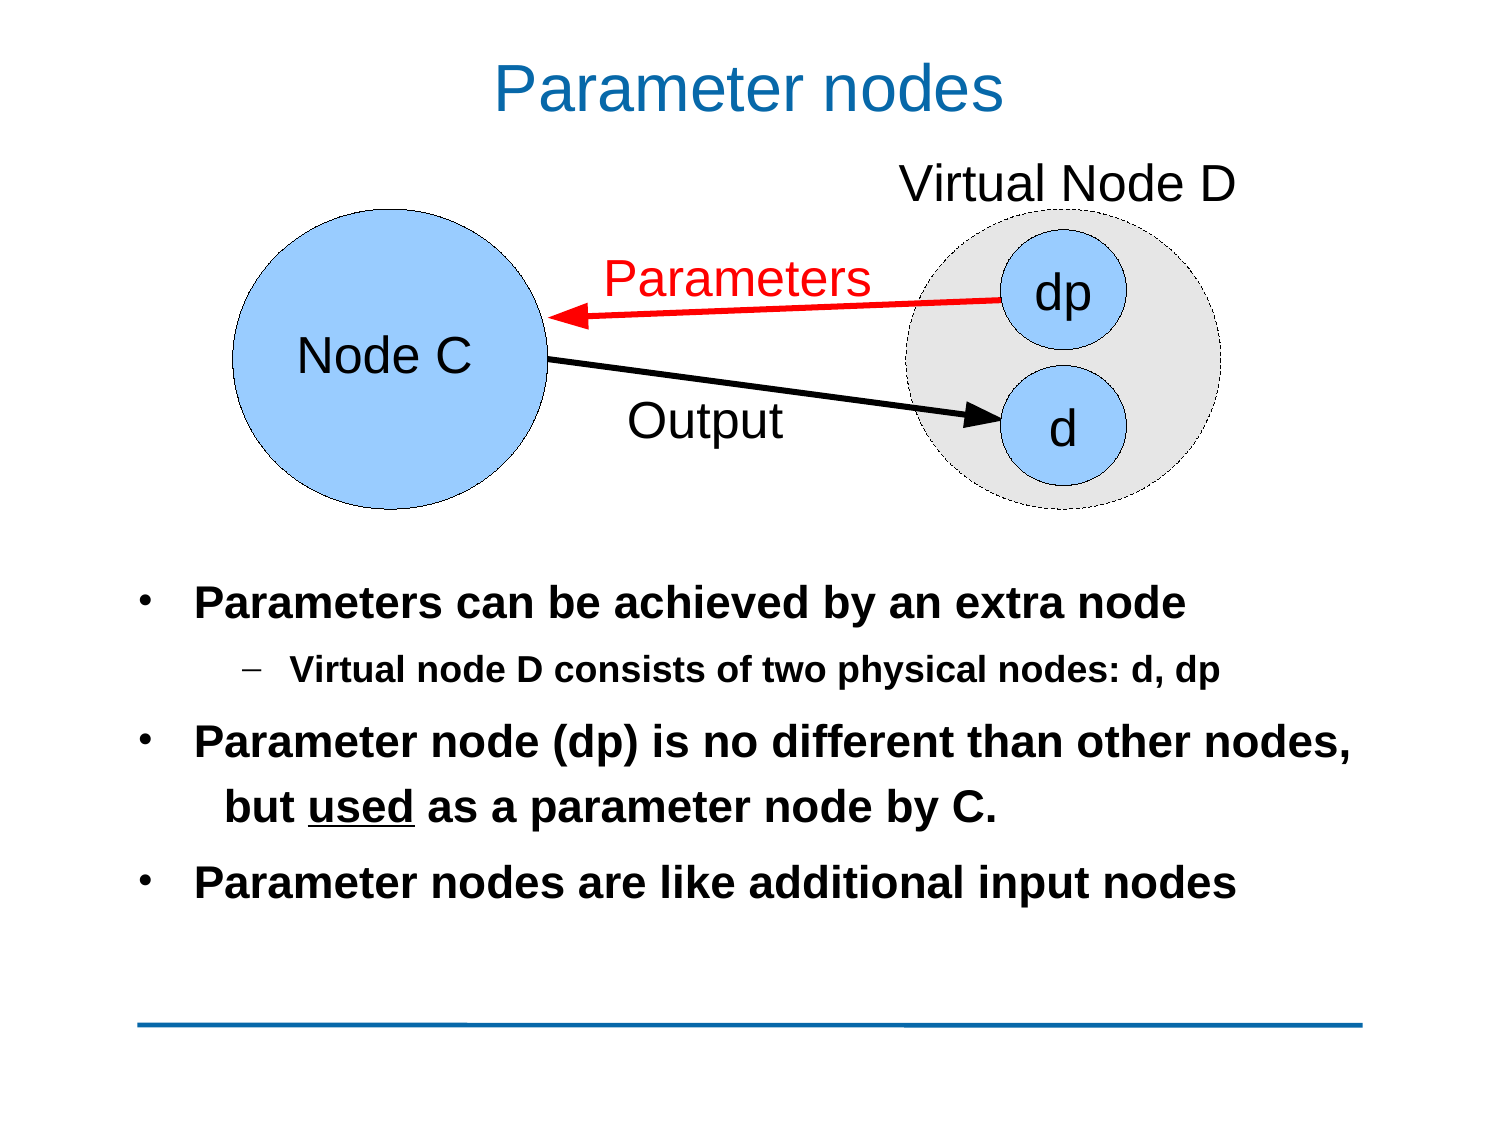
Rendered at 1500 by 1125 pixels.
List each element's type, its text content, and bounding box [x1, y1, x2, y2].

text_box Parameters [588, 236, 888, 315]
text_box Virtual Node D [883, 142, 1252, 220]
text_box dp [1000, 229, 1127, 350]
text_box Output [612, 378, 799, 456]
list Parameters can be achieved by an extra node Virtual node D consists of two physical nodes: d, dp Parameter node (dp) is no different than other nodes, but used as a parameter node by C. Parameter nodes are like additional input nodes [115, 554, 1387, 1005]
text_box [905, 220, 1221, 510]
text_box d [1000, 365, 1127, 486]
title Parameter nodes [0, 6, 1500, 149]
text_box Node C [281, 313, 488, 391]
text_box [232, 209, 548, 510]
